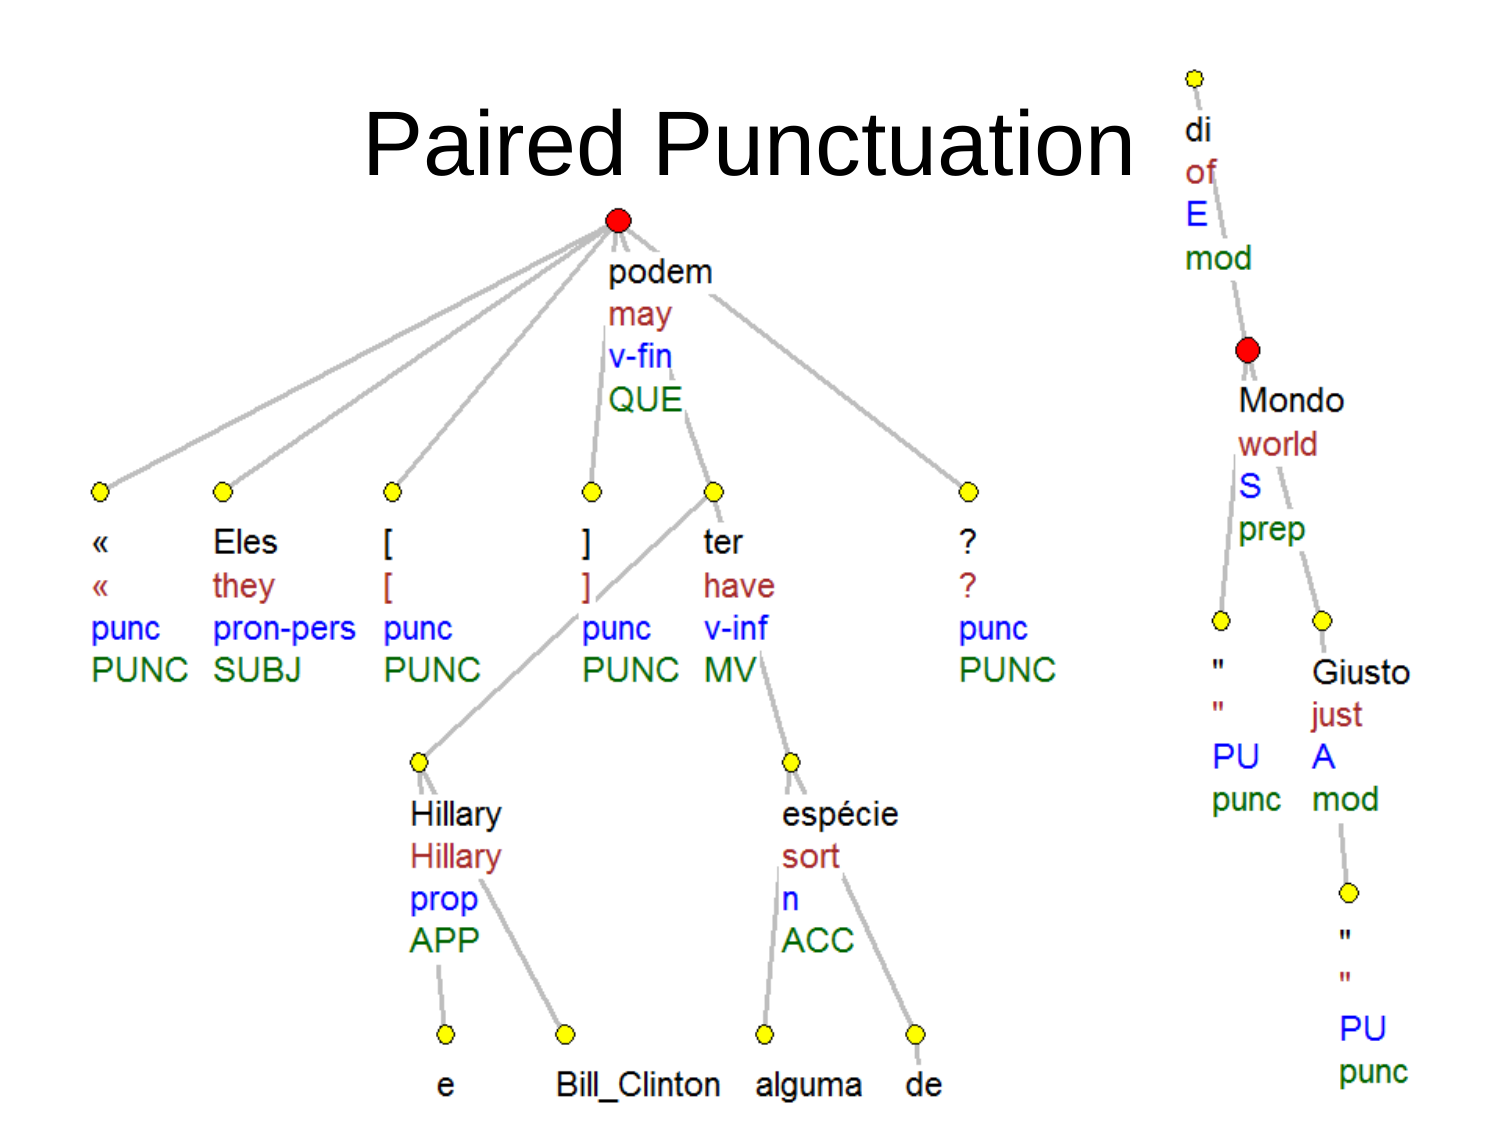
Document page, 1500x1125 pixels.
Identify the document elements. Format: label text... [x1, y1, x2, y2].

picture [27, 51, 1430, 1109]
title Paired Punctuation [75, 14, 1426, 185]
